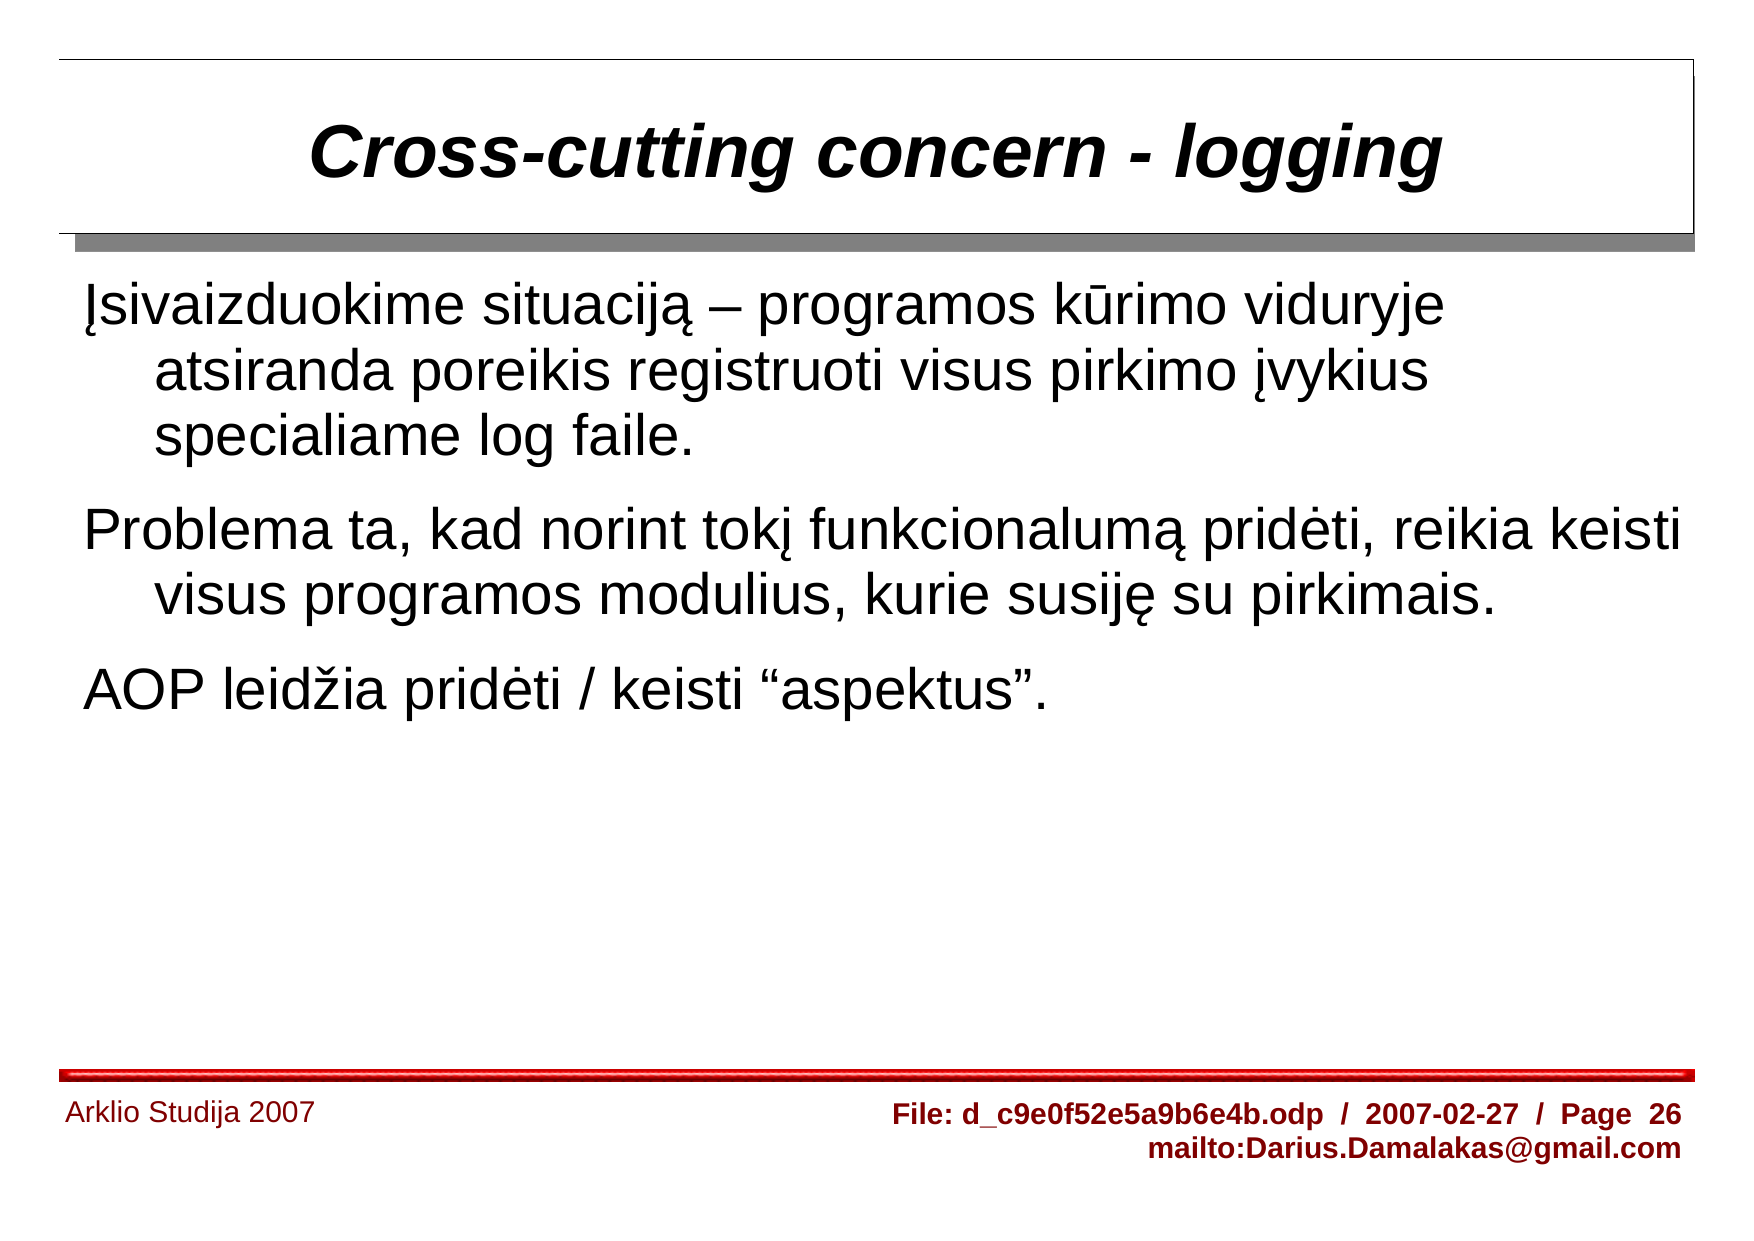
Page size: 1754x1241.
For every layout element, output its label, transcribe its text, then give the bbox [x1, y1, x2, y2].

list Įsivaizduokime situaciją – programos kūrimo viduryje atsiranda poreikis registruoti visus pirkimo įvykius specialiame log faile. Problema ta, kad norint tokį funkcionalumą pridėti, reikia keisti visus programos modulius, kurie susiję su pirkimais. AOP leidžia pridėti / keisti “aspektus”. [71, 272, 1695, 1055]
picture [59, 1069, 1695, 1082]
title Cross-cutting concern - logging [59, 59, 1695, 244]
